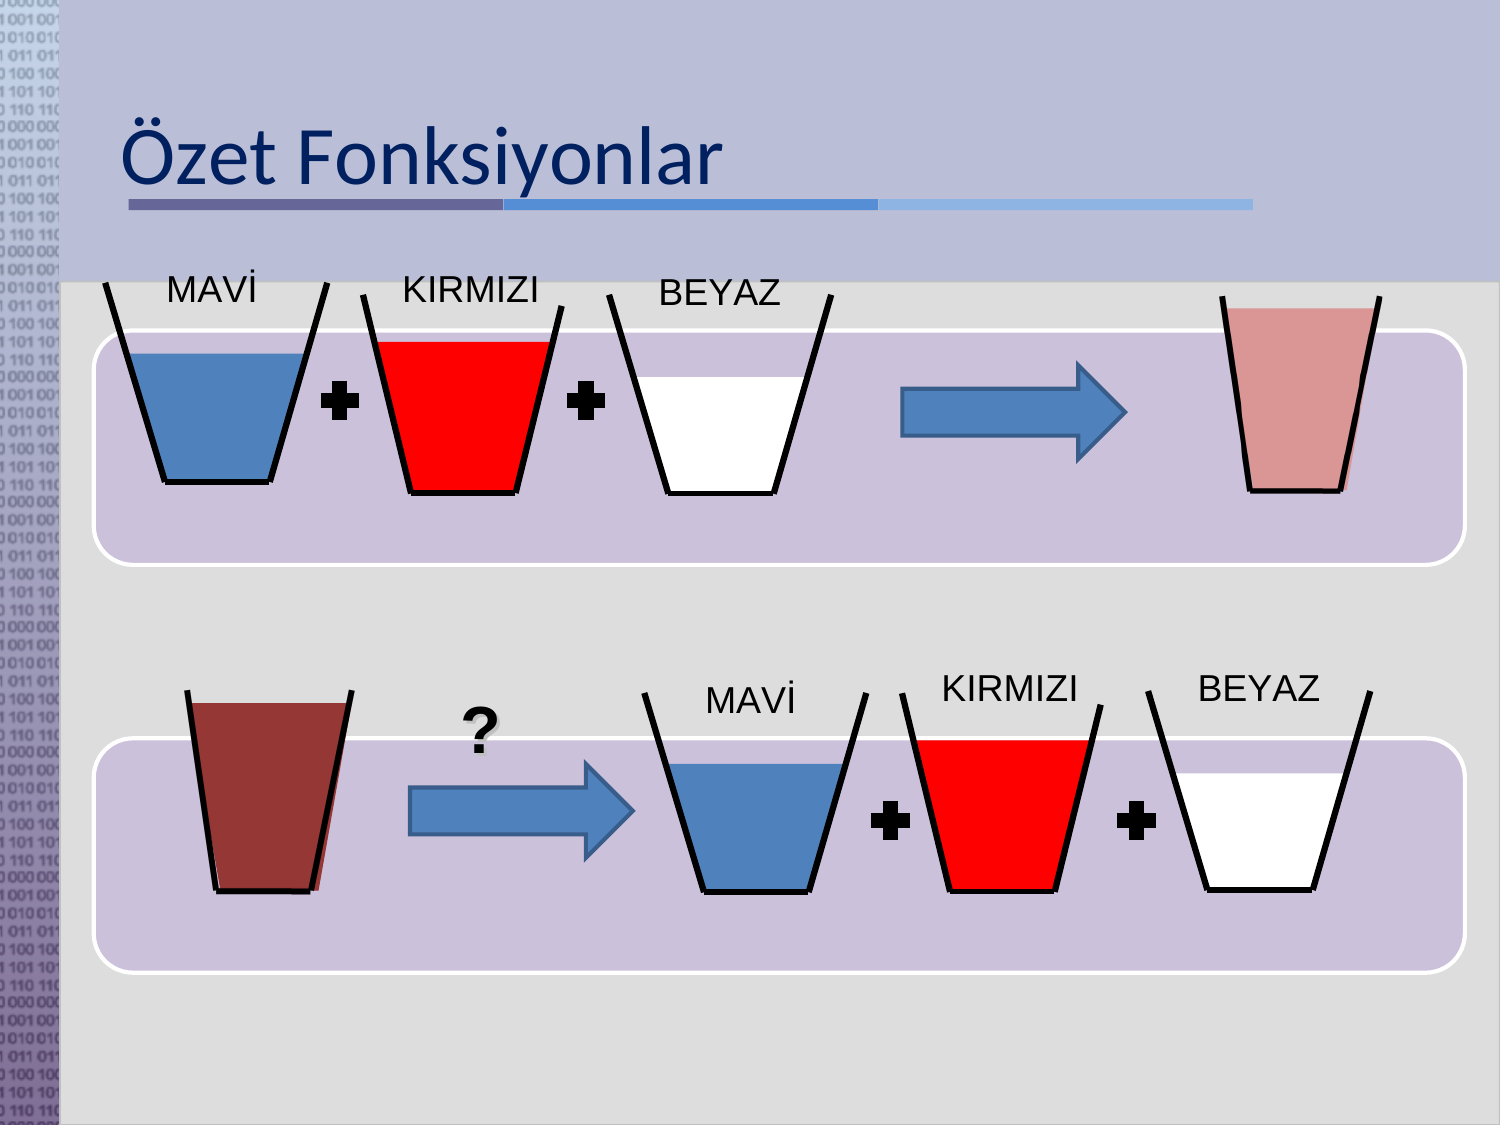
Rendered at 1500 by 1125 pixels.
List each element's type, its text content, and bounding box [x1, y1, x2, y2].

text_box [662, 738, 849, 889]
text_box [124, 330, 310, 479]
text_box BEYAZ [643, 259, 797, 321]
text_box ? [445, 679, 517, 776]
text_box [93, 738, 1465, 973]
text_box KIRMIZI [926, 656, 1094, 717]
picture [183, 688, 356, 896]
text_box Özet Fonksiyonlar [105, 93, 1301, 210]
picture [0, 0, 60, 1125]
text_box [375, 330, 552, 490]
picture [1218, 294, 1383, 494]
text_box [917, 738, 1089, 889]
text_box MAVİ [151, 257, 273, 319]
text_box BEYAZ [1182, 656, 1336, 717]
text_box MAVİ [690, 667, 812, 729]
text_box [1166, 738, 1353, 887]
text_box [93, 330, 1465, 565]
text_box KIRMIZI [387, 257, 555, 319]
text_box [624, 330, 817, 491]
